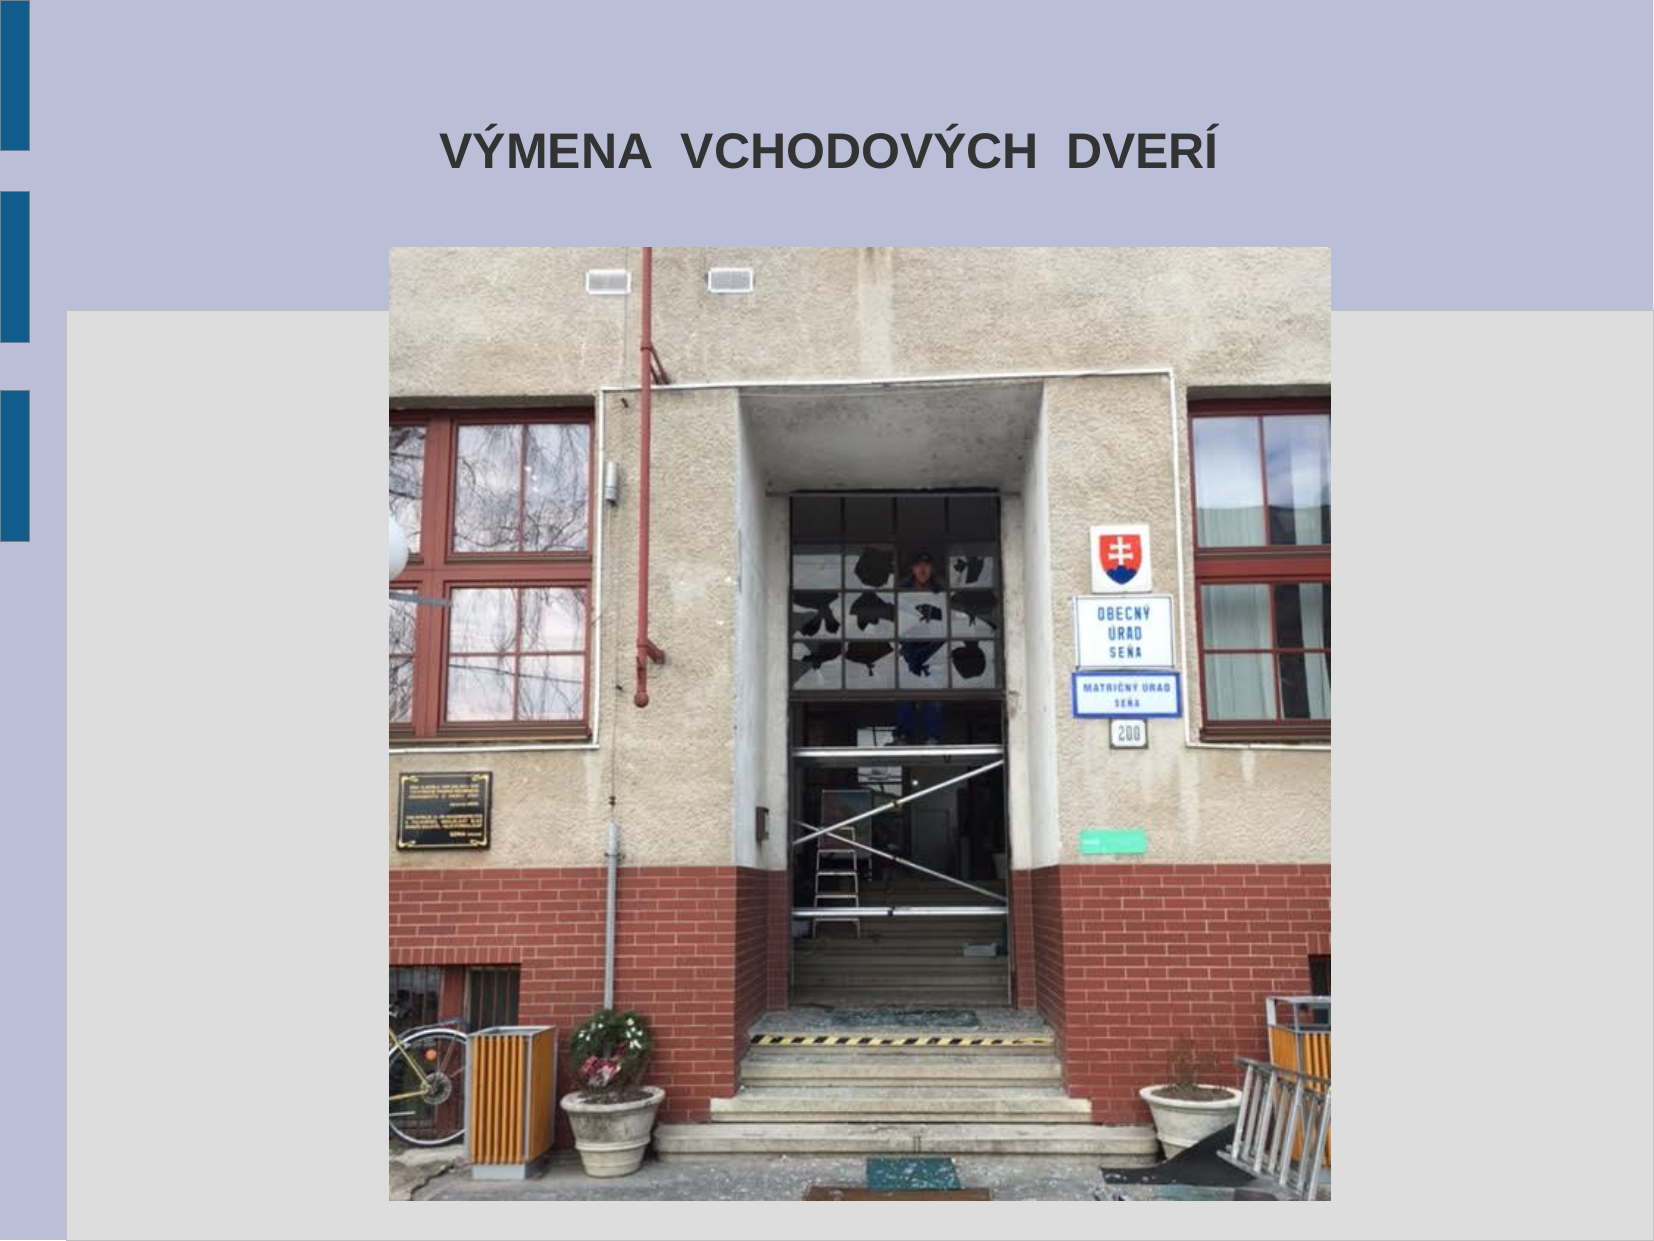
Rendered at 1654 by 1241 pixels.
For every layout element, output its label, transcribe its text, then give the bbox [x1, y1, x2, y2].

picture [389, 247, 1331, 1201]
title VÝMENA VCHODOVÝCH DVERÍ [123, 47, 1536, 255]
